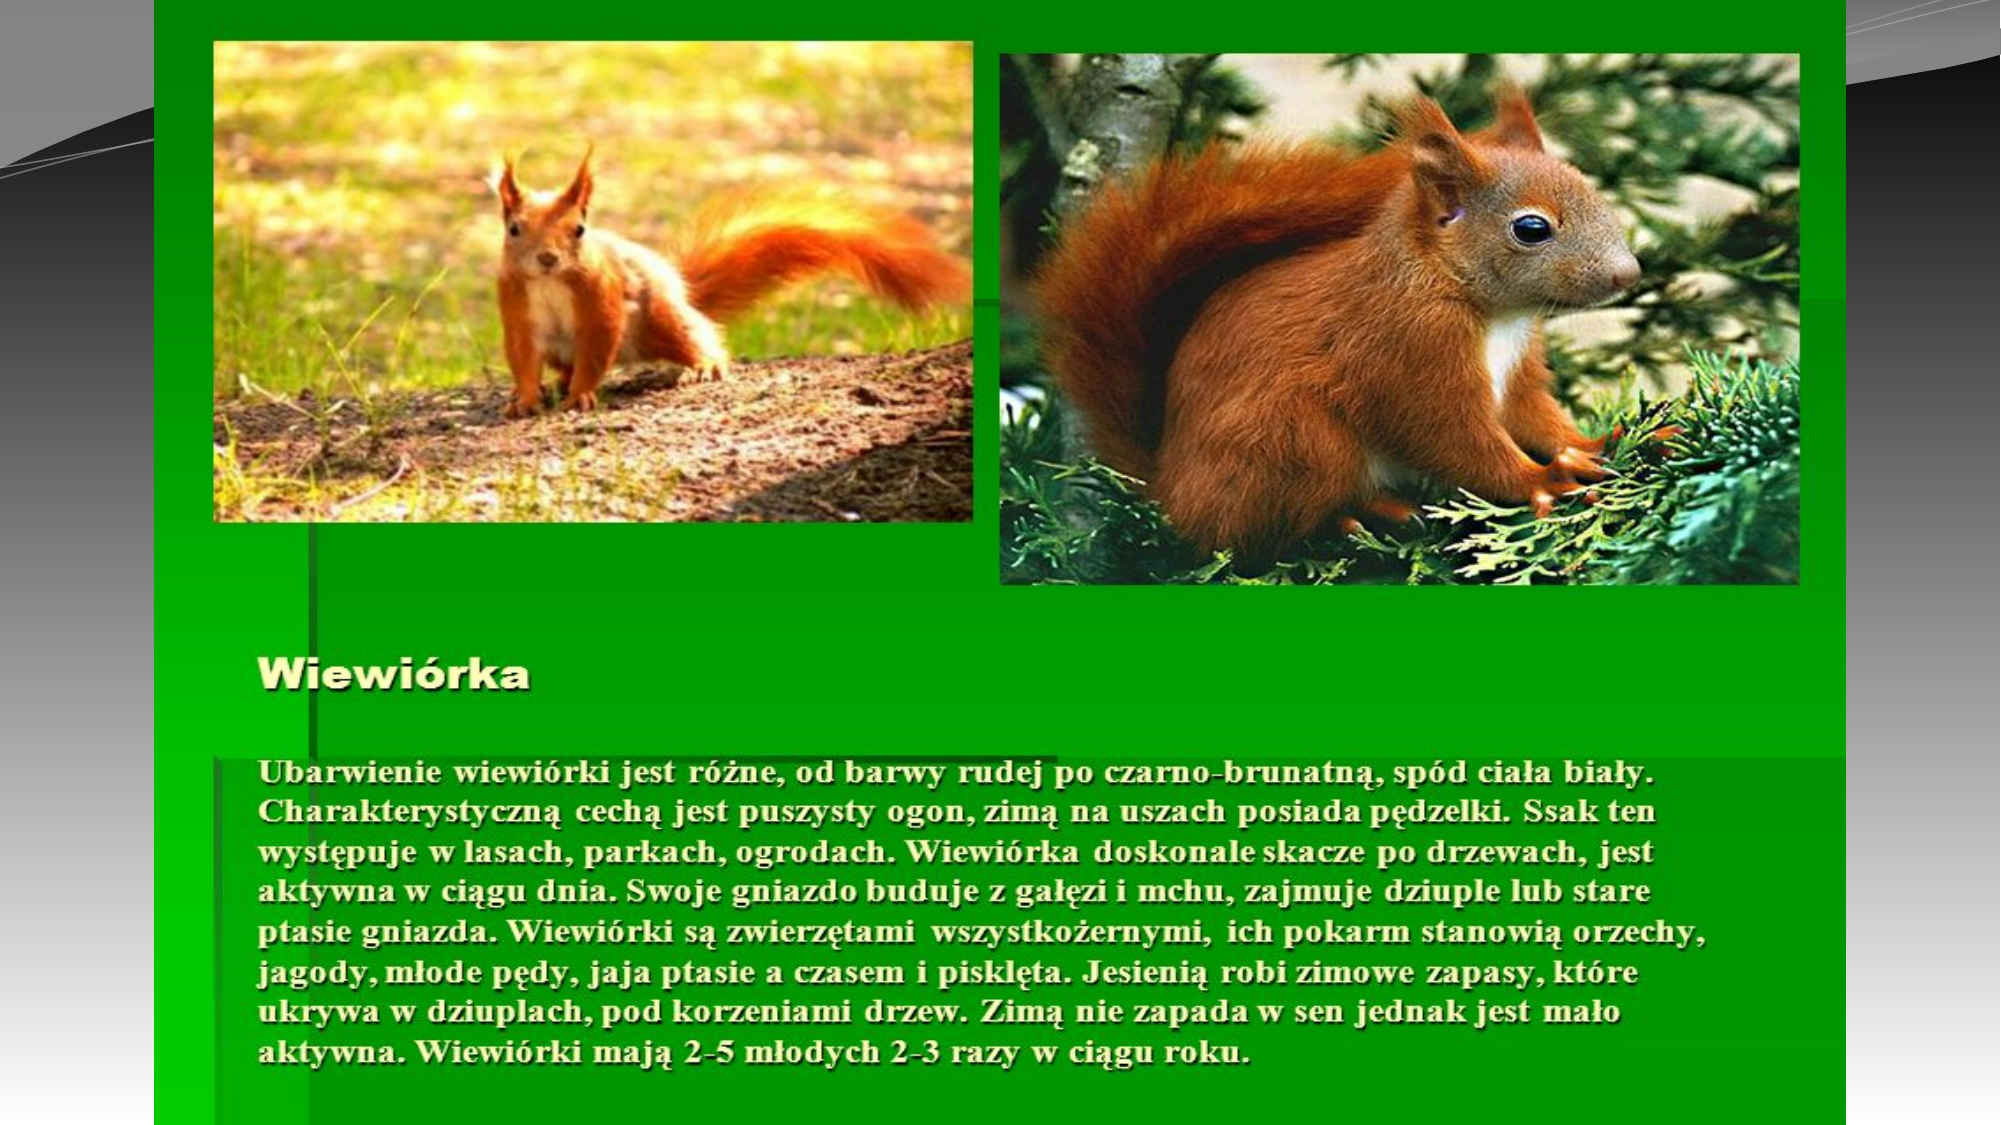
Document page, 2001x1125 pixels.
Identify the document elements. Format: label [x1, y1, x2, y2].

picture [154, 0, 1846, 1125]
